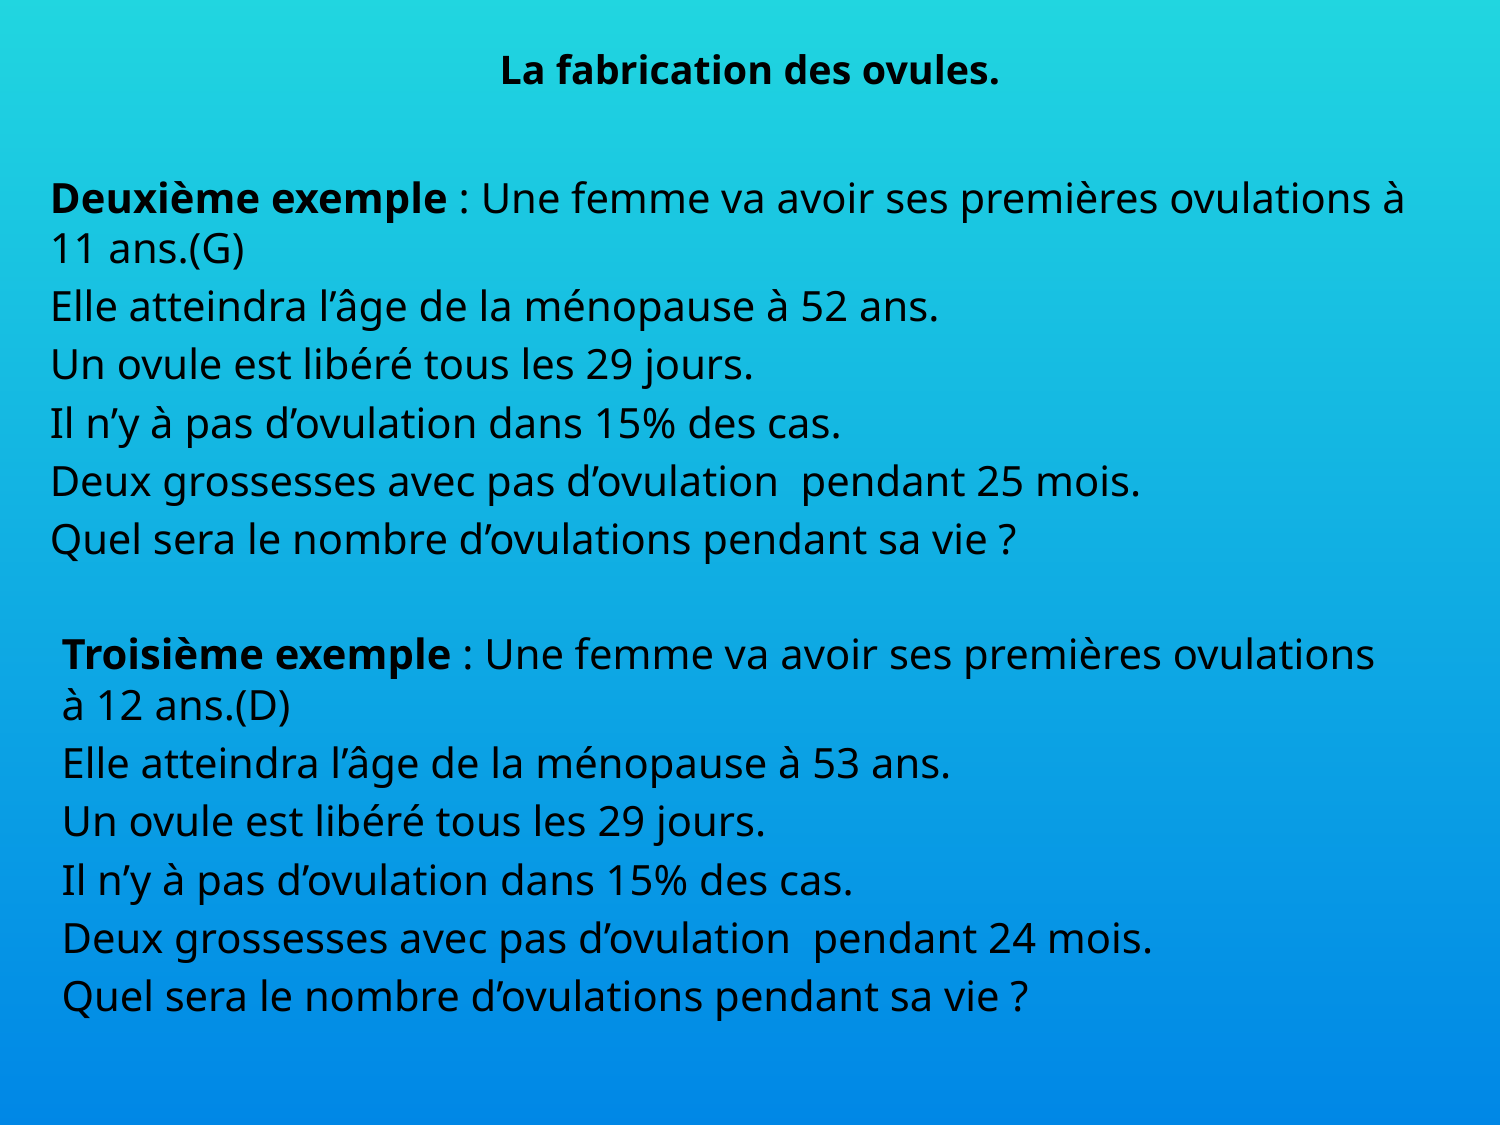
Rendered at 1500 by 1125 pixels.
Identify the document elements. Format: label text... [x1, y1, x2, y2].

text_box Troisième exemple : Une femme va avoir ses premières ovulations à 12 ans.(D) Elle atteindra l’âge de la ménopause à 53 ans. Un ovule est libéré tous les 29 jours. Il n’y à pas d’ovulation dans 15% des cas. Deux grossesses avec pas d’ovulation pendant 24 mois. Quel sera le nombre d’ovulations pendant sa vie ? [46, 621, 1410, 1028]
title La fabrication des ovules. [112, 37, 1388, 100]
text_box Deuxième exemple : Une femme va avoir ses premières ovulations à 11 ans.(G) Elle atteindra l’âge de la ménopause à 52 ans. Un ovule est libéré tous les 29 jours. Il n’y à pas d’ovulation dans 15% des cas. Deux grossesses avec pas d’ovulation pendant 25 mois. Quel sera le nombre d’ovulations pendant sa vie ? [35, 163, 1465, 571]
